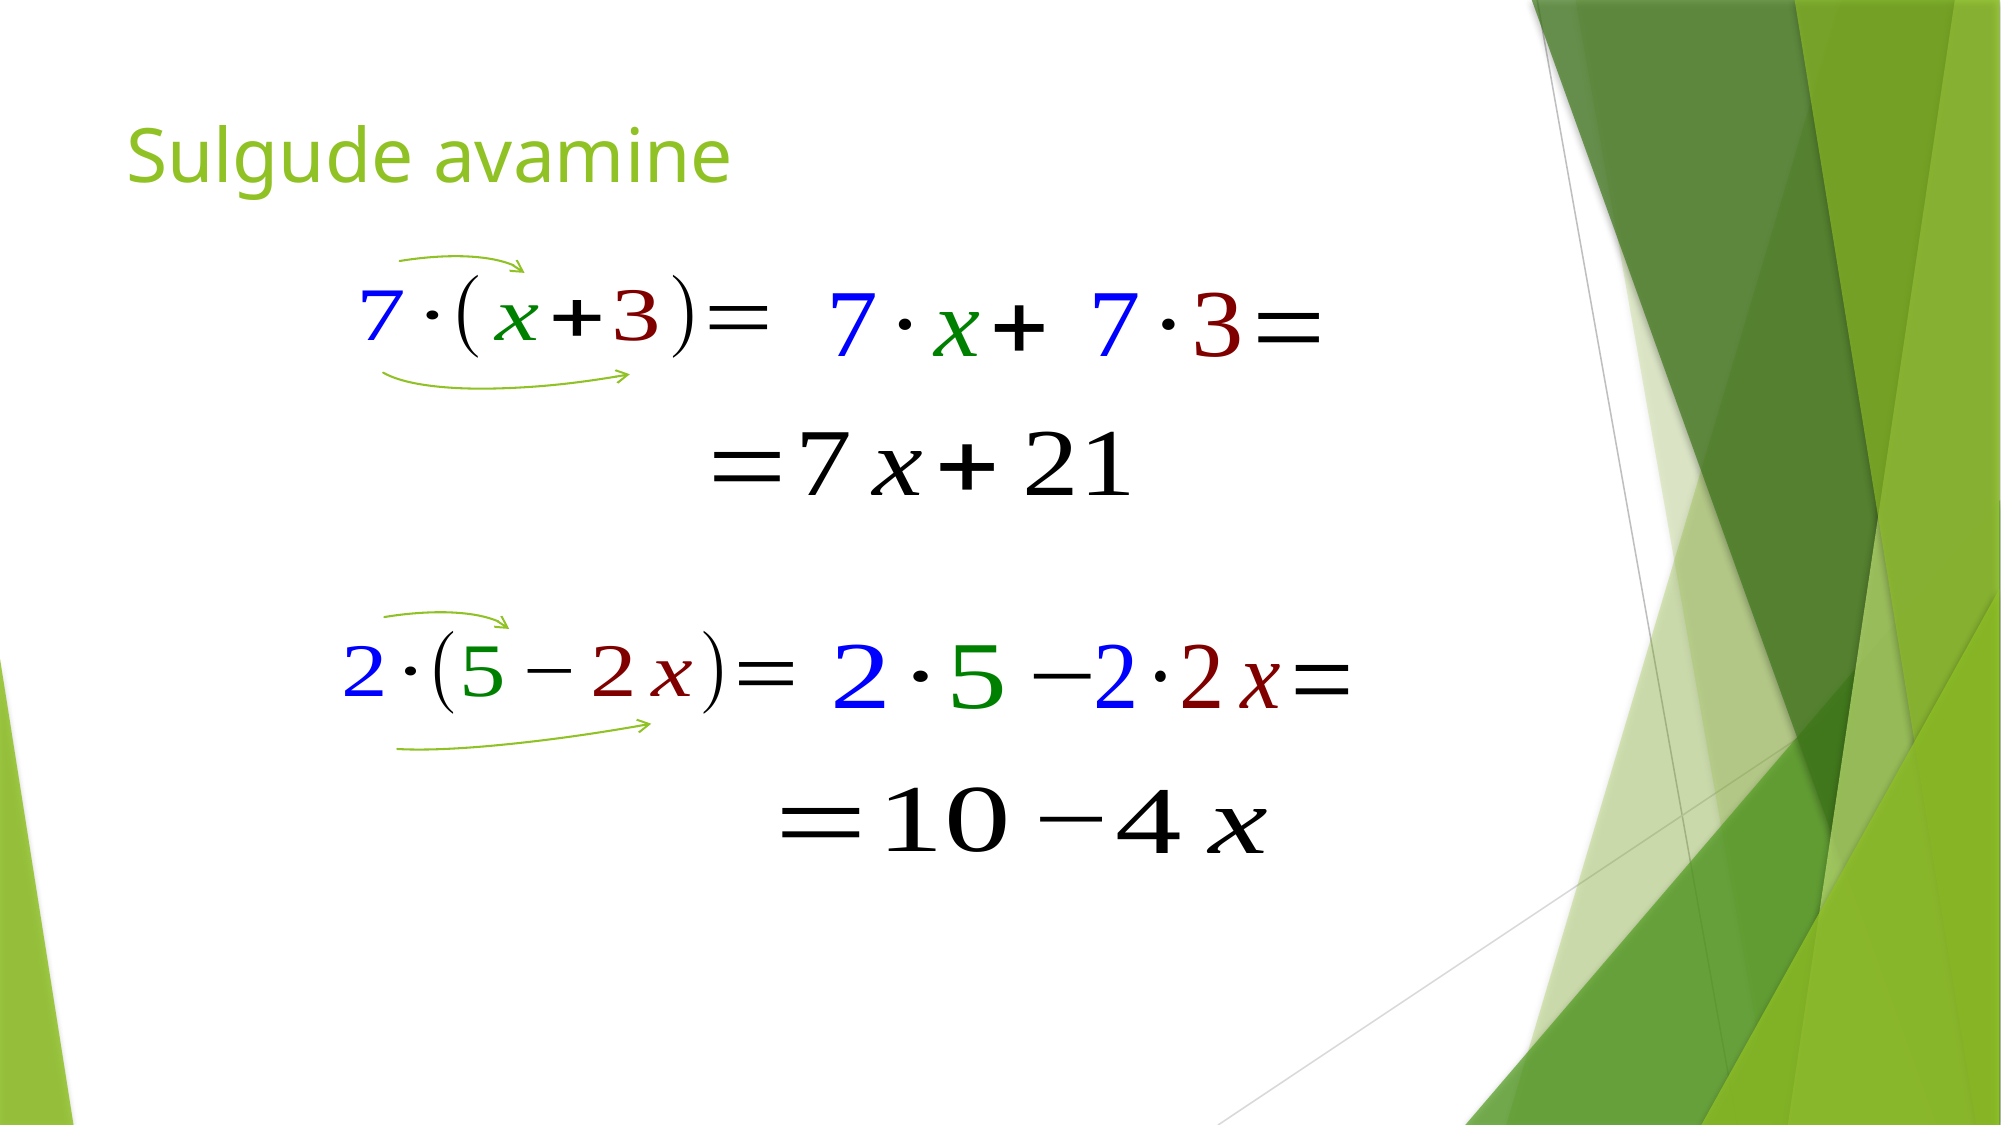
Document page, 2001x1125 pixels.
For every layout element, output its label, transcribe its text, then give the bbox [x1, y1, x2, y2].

chart [677, 410, 1147, 517]
chart [738, 766, 1288, 874]
chart [1078, 271, 1344, 378]
chart [816, 623, 1370, 729]
chart [331, 627, 815, 719]
chart [346, 271, 791, 363]
chart [816, 271, 1067, 378]
title Sulgude avamine [111, 99, 1522, 317]
